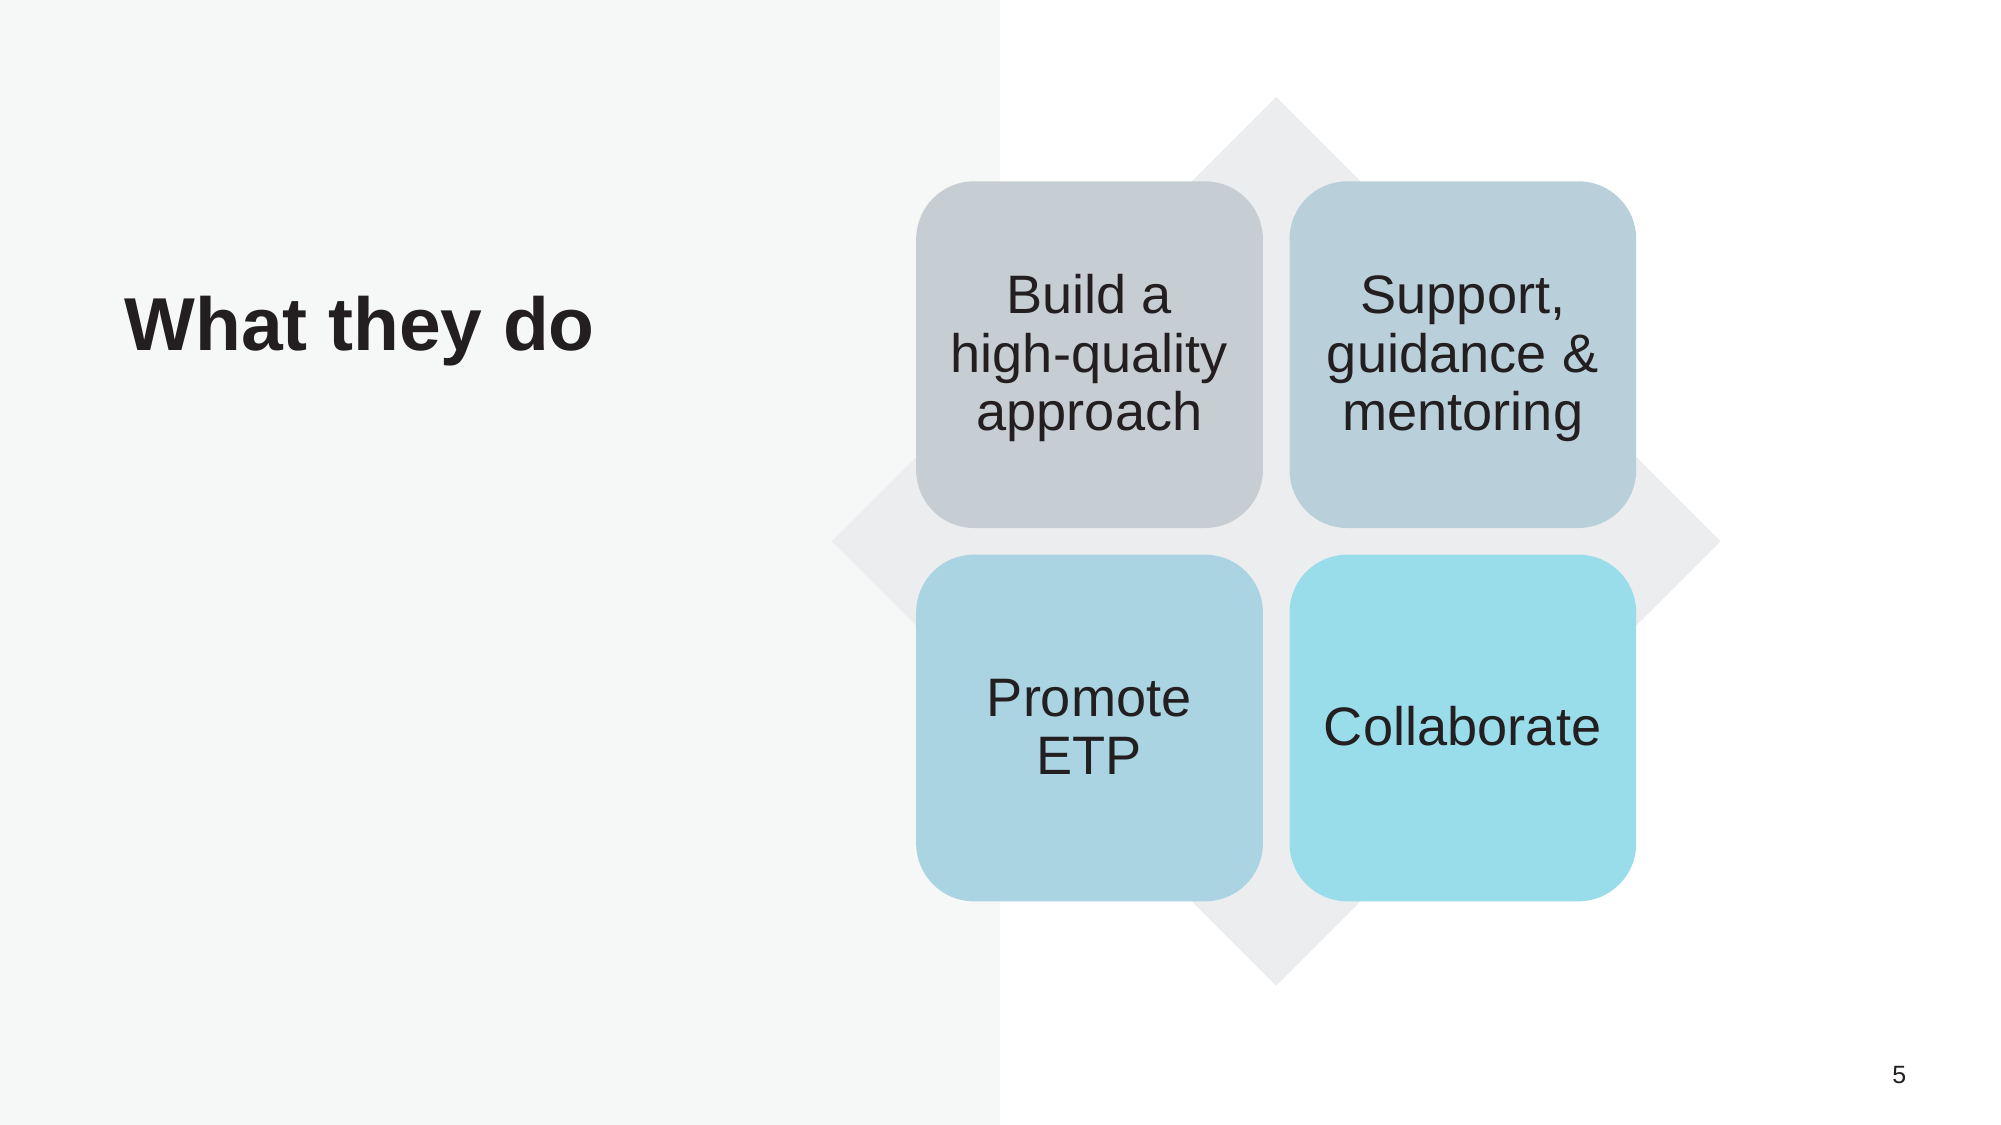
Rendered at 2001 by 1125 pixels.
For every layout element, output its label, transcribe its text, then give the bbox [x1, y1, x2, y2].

text_box Collaborate [1289, 554, 1637, 902]
text_box Support, guidance & mentoring [1289, 181, 1637, 529]
title What they do [109, 270, 864, 784]
text_box Build a high-quality approach [916, 181, 1263, 529]
text_box [831, 96, 1721, 986]
text_box Promote ETP [916, 554, 1263, 902]
